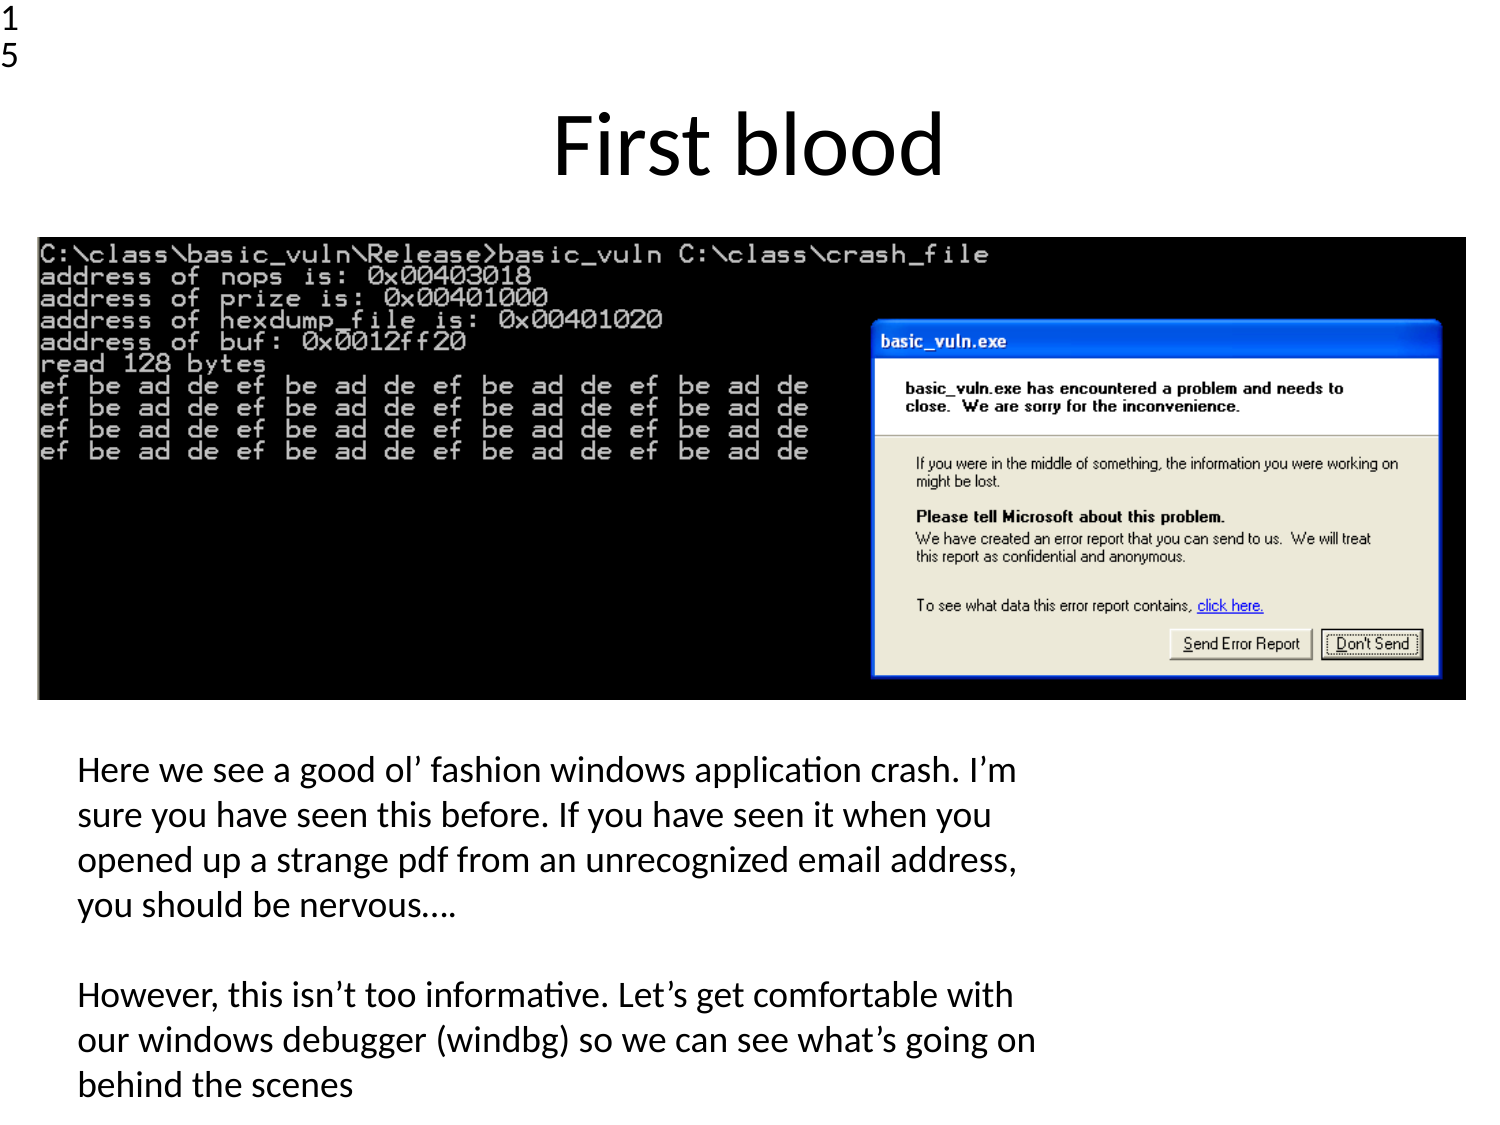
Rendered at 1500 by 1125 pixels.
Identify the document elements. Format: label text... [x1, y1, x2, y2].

text_box Here we see a good ol’ fashion windows application crash. I’m sure you have seen this before. If you have seen it when you opened up a strange pdf from an unrecognized email address, you should be nervous…. However, this isn’t too informative. Let’s get comfortable with our windows debugger (windbg) so we can see what’s going on behind the scenes [62, 737, 1075, 1113]
title First blood [75, 45, 1425, 233]
picture [37, 237, 1466, 700]
